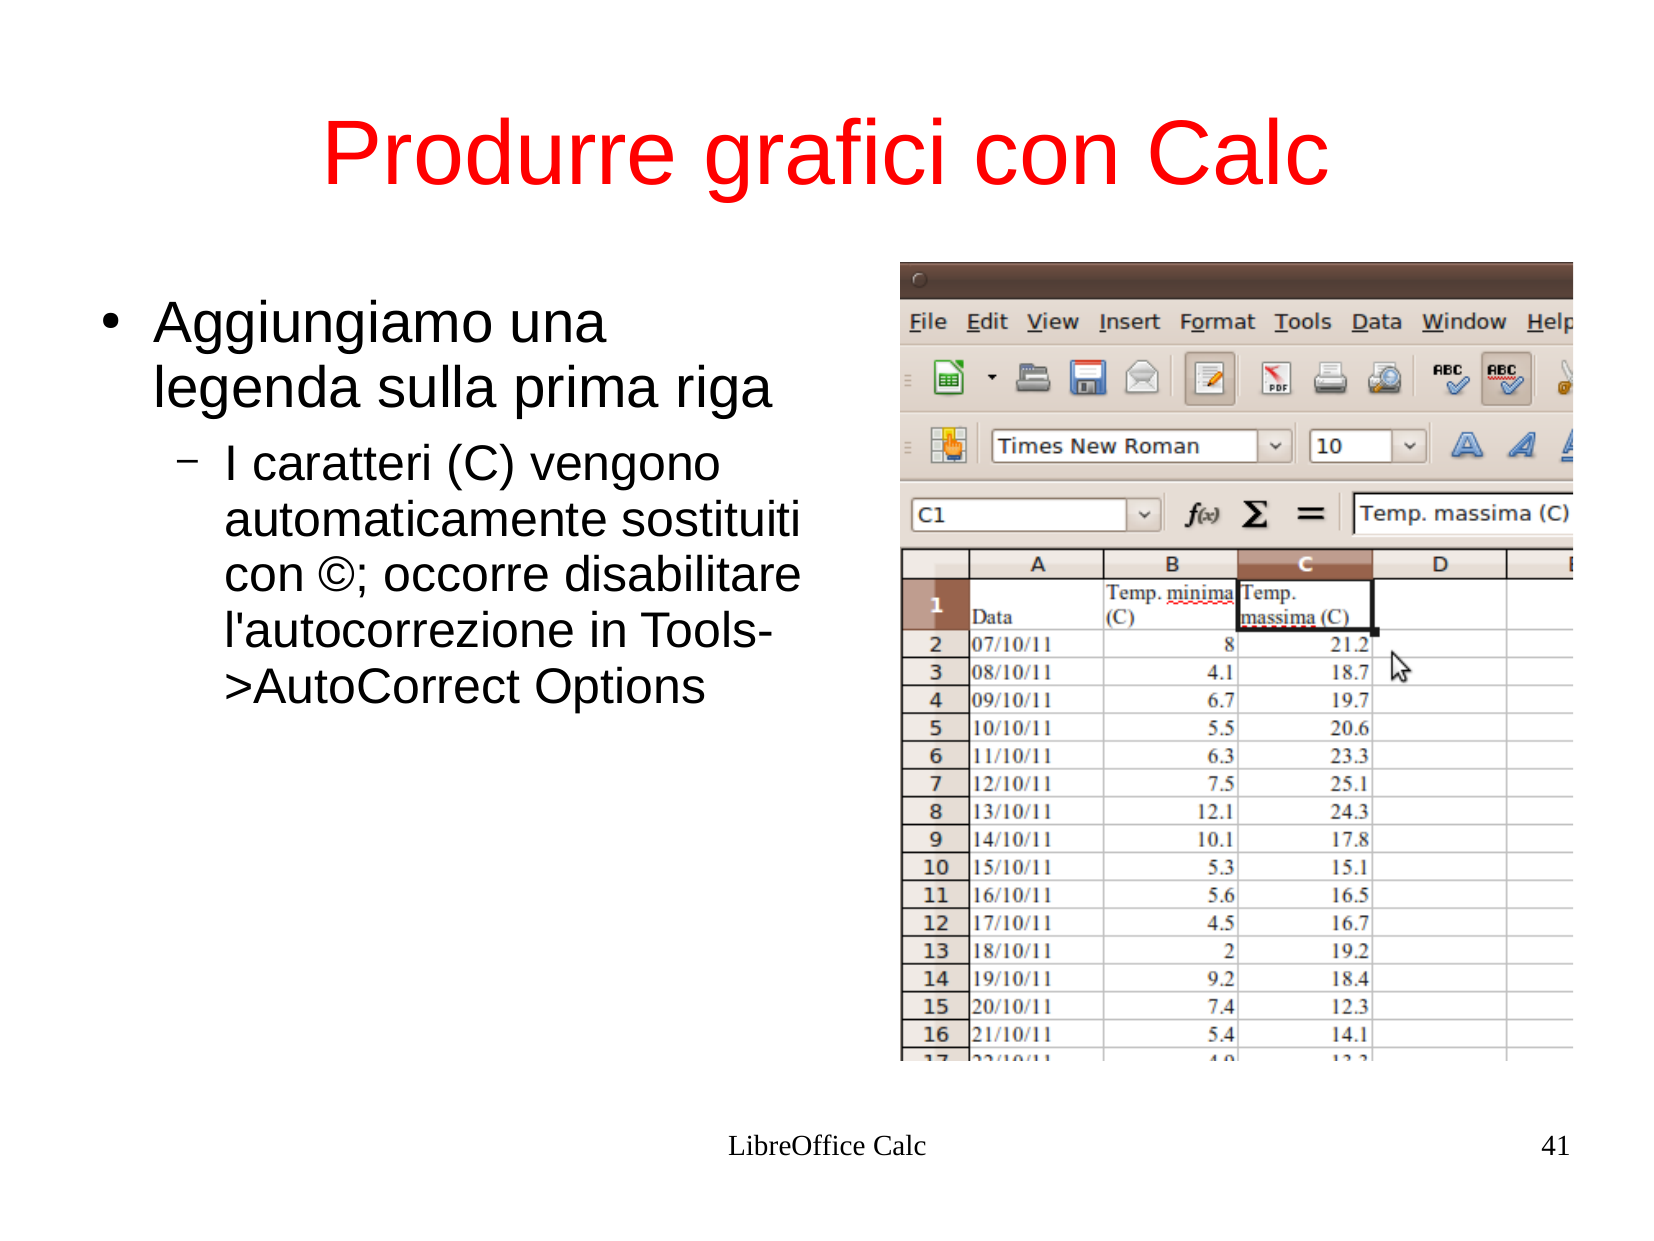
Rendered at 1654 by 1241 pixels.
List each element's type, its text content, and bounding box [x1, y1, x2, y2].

title Produrre grafici con Calc [82, 49, 1571, 257]
list Aggiungiamo una legenda sulla prima riga I caratteri (C) vengono automaticamente sostituiti con ©; occorre disabilitare l'autocorrezione in Tools->AutoCorrect Options [82, 290, 809, 1109]
picture [900, 262, 1574, 1061]
